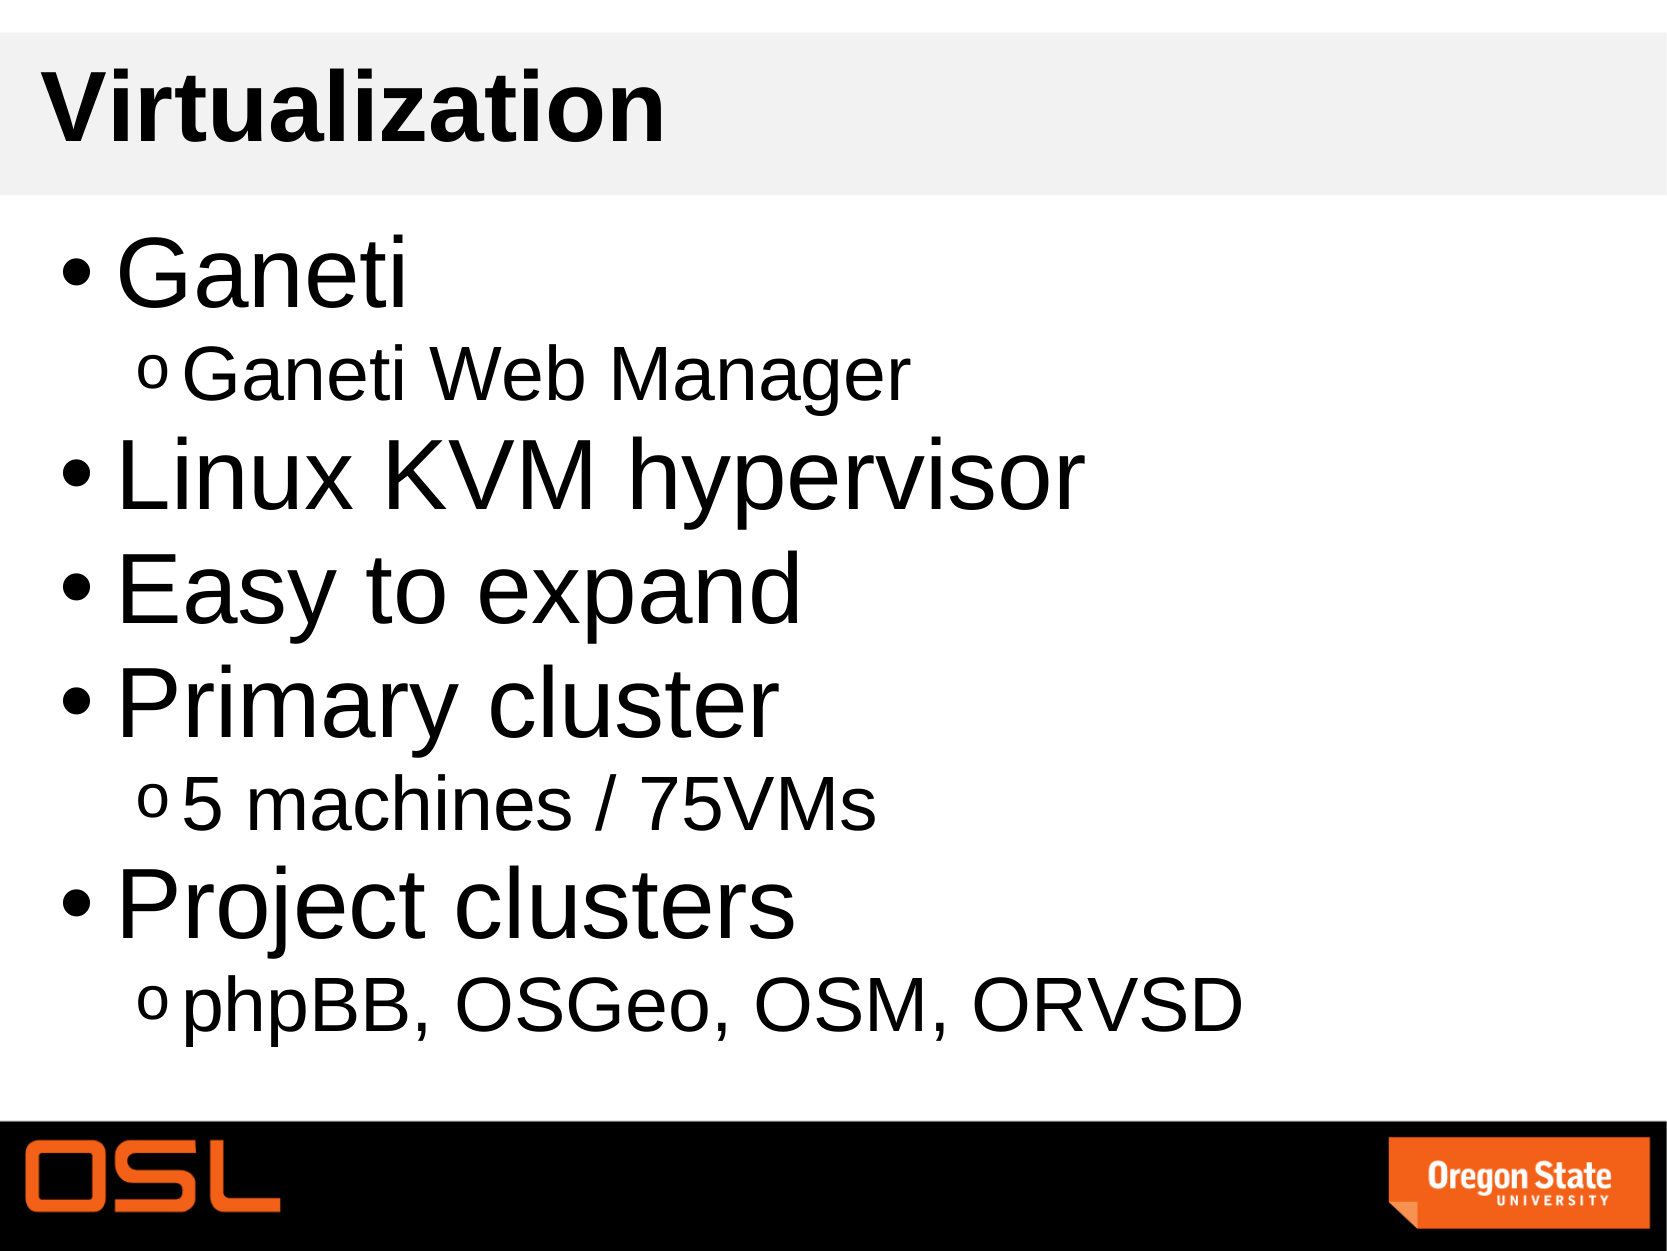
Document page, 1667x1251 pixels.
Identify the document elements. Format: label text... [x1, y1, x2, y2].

list Ganeti Ganeti Web Manager Linux KVM hypervisor Easy to expand Primary cluster 5 machines / 75VMs Project clusters phpBB, OSGeo, OSM, ORVSD [40, 216, 1625, 1115]
picture [0, 0, 1667, 1251]
title Virtualization [40, 50, 1627, 201]
